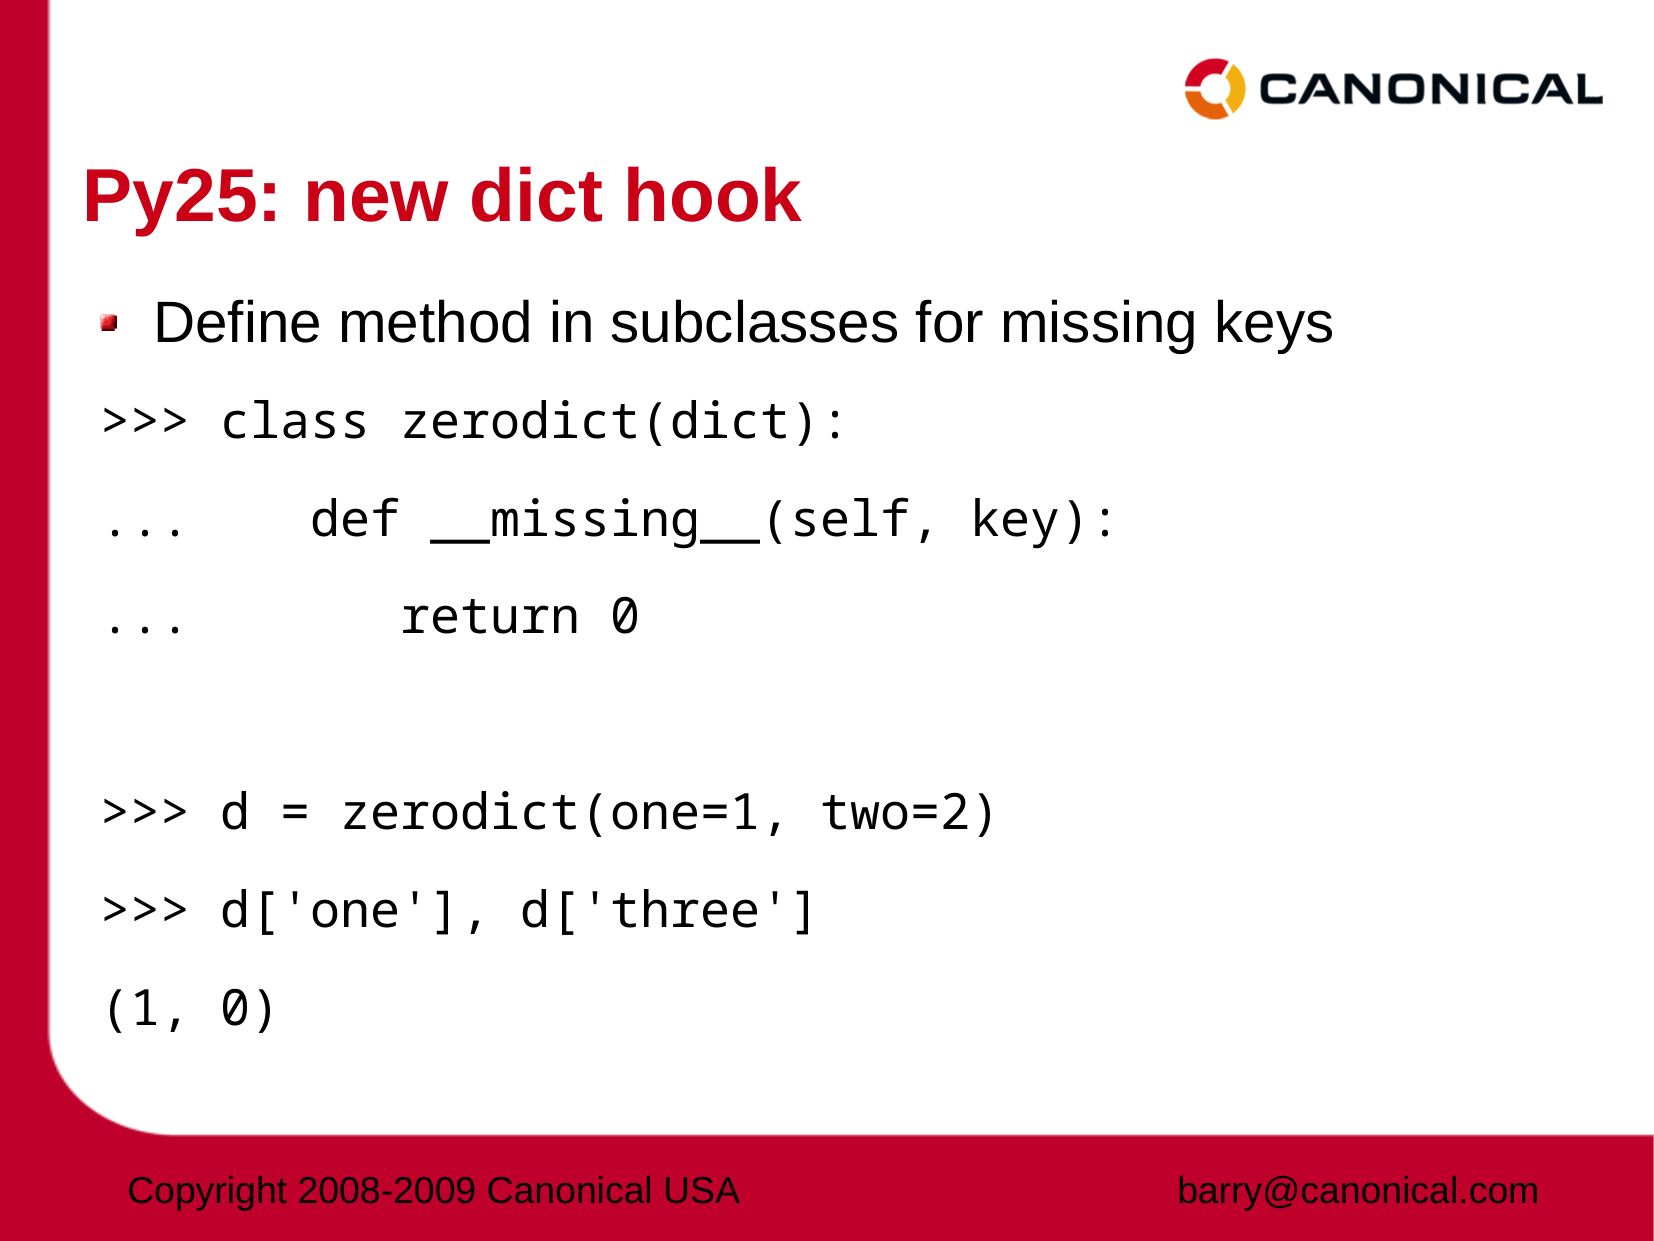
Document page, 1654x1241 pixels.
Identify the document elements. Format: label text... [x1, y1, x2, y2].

title Py25: new dict hook [82, 104, 1571, 287]
picture [0, 0, 1654, 1241]
list Define method in subclasses for missing keys >>> class zerodict(dict): ... def __missing__(self, key): ... return 0 >>> d = zerodict(one=1, two=2) >>> d['one'], d['three'] (1, 0) [82, 290, 1571, 1109]
